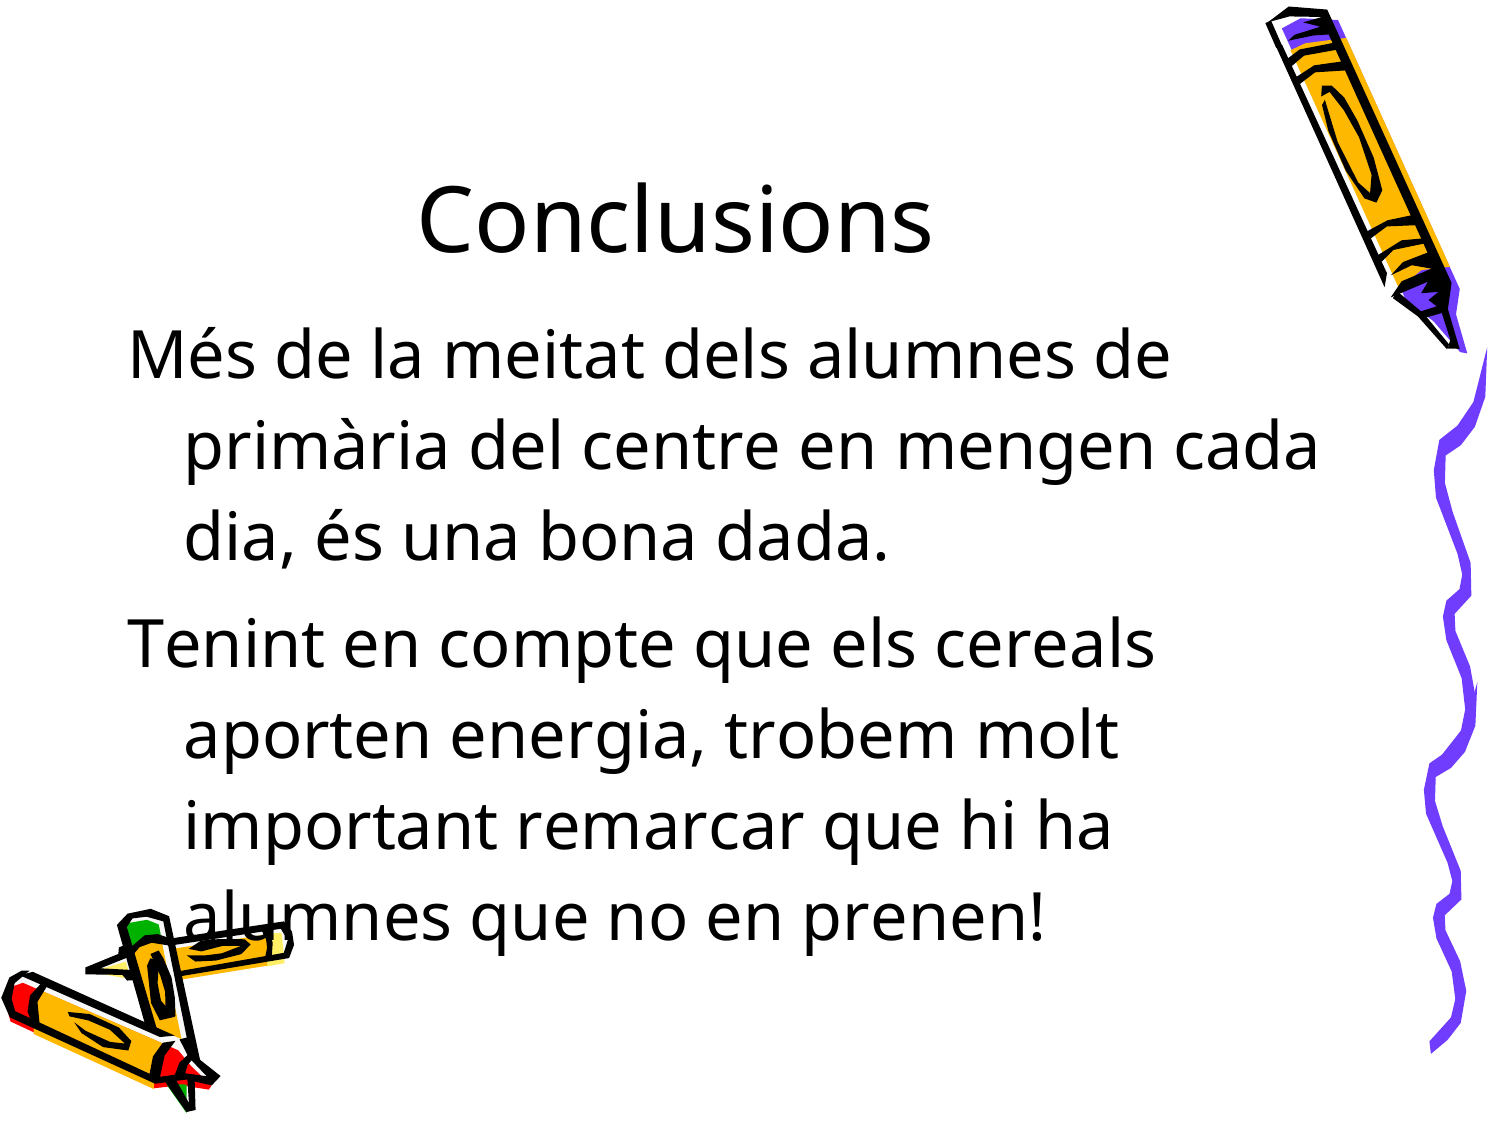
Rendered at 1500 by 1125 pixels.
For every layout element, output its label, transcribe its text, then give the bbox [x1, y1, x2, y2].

list Més de la meitat dels alumnes de primària del centre en mengen cada dia, és una bona dada. Tenint en compte que els cereals aporten energia, trobem molt important remarcar que hi ha alumnes que no en prenen! [112, 299, 1375, 901]
title Conclusions [112, 24, 1240, 288]
